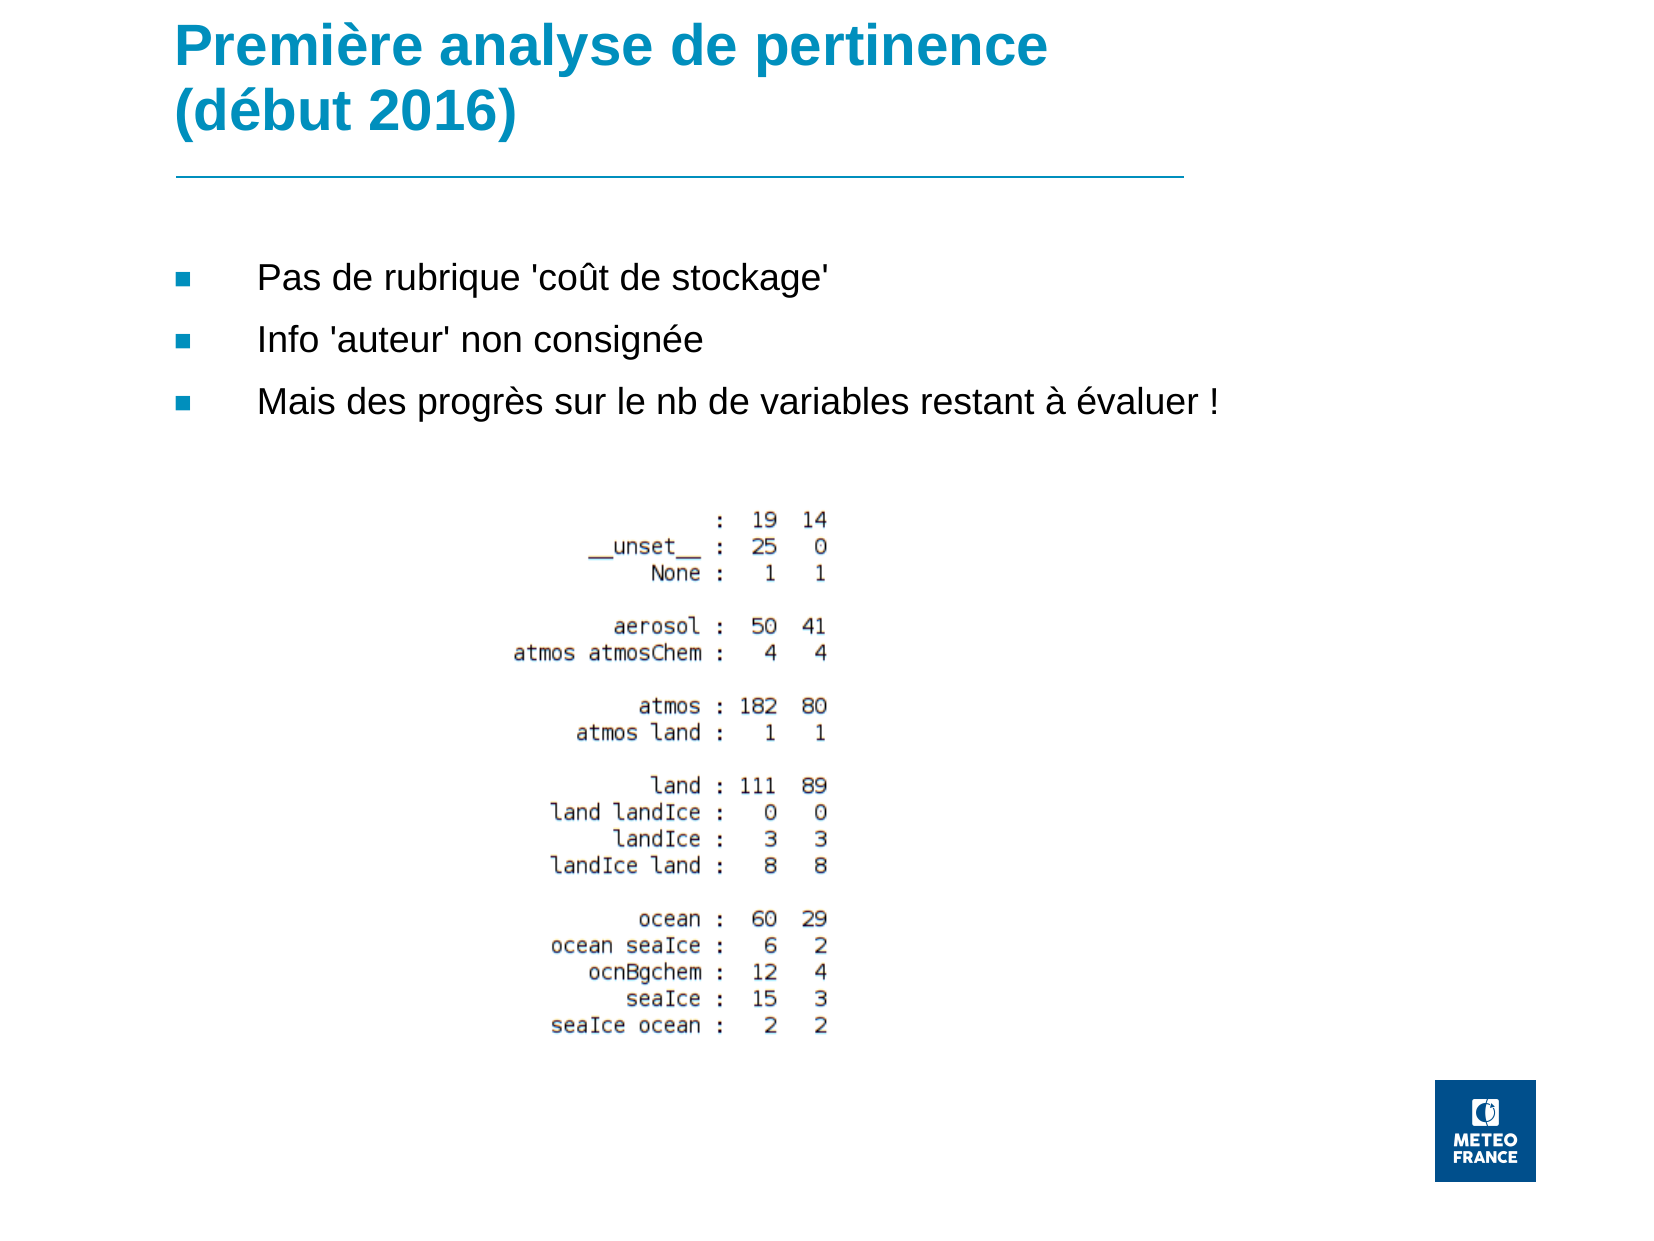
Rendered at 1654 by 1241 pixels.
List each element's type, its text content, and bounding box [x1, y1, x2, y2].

picture [493, 476, 908, 1094]
list Pas de rubrique 'coût de stockage' Info 'auteur' non consignée Mais des progrès sur le nb de variables restant à évaluer ! [156, 256, 1571, 1134]
title Première analyse de pertinence (début 2016) [174, 0, 1654, 156]
picture [1435, 1134, 1536, 1182]
